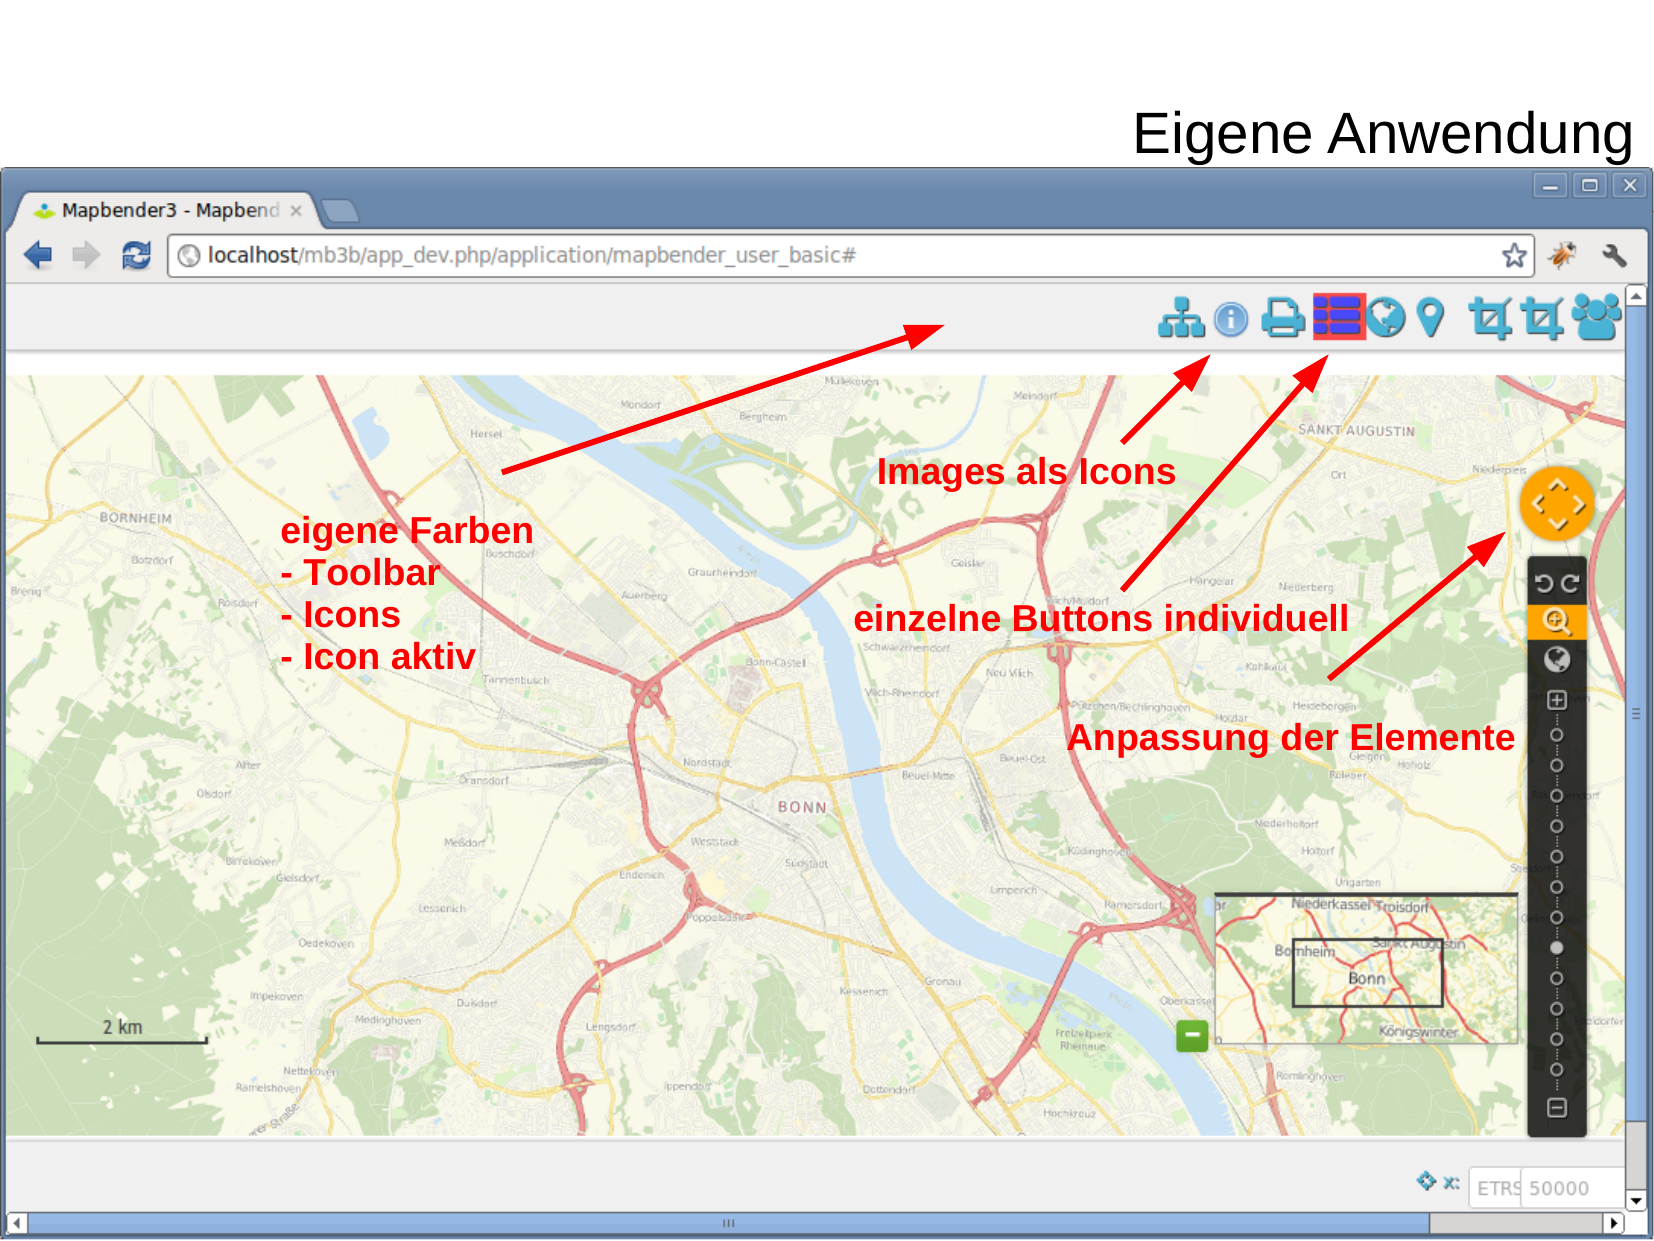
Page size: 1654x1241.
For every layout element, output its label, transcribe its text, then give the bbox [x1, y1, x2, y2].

text_box Images als Icons [862, 442, 1394, 507]
title Eigene Anwendung [147, 88, 1636, 178]
text_box Anpassung der Elemente [1051, 708, 1583, 772]
picture [0, 167, 1654, 1241]
text_box eigene Farben - Toolbar - Icons - Icon aktiv [265, 501, 798, 768]
text_box einzelne Buttons individuell [838, 590, 1371, 654]
